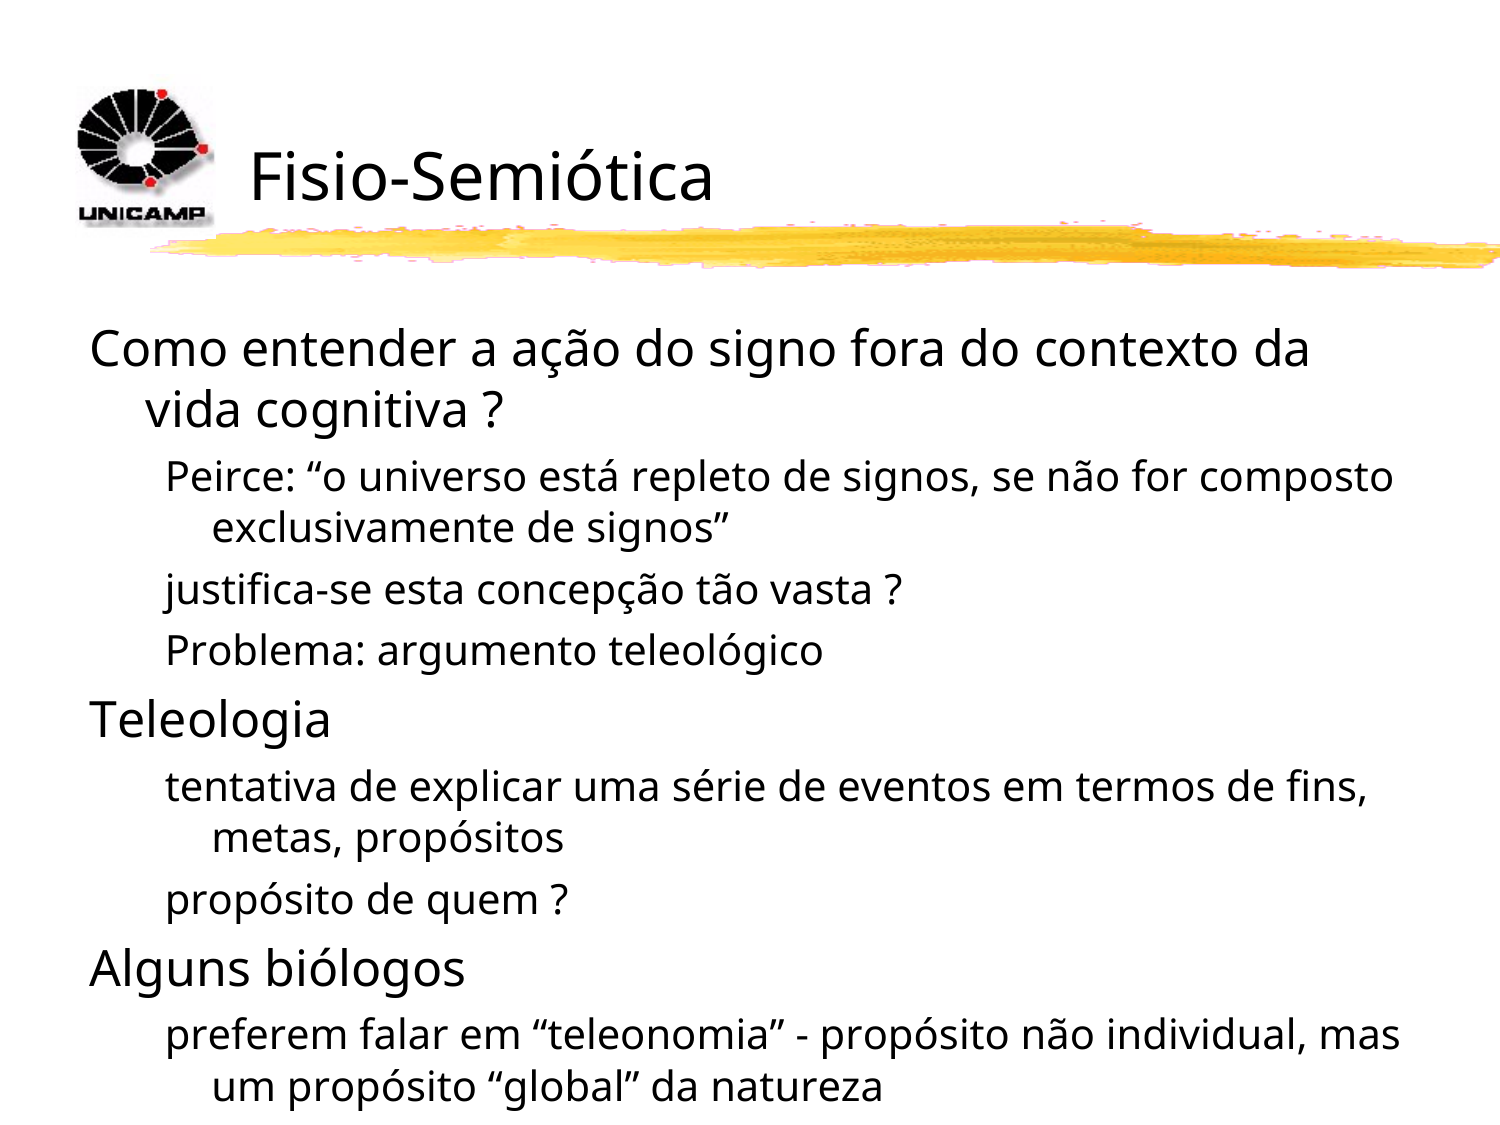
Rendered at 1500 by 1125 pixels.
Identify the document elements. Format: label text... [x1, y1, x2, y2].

title Fisio-Semiótica [233, 37, 1434, 225]
picture [75, 74, 1500, 279]
list Como entender a ação do signo fora do contexto da vida cognitiva ? Peirce: “o universo está repleto de signos, se não for composto exclusivamente de signos” justifica-se esta concepção tão vasta ? Problema: argumento teleológico Teleologia tentativa de explicar uma série de eventos em termos de fins, metas, propósitos propósito de quem ? Alguns biólogos preferem falar em “teleonomia” - propósito não individual, mas um propósito “global” da natureza [74, 309, 1417, 1033]
